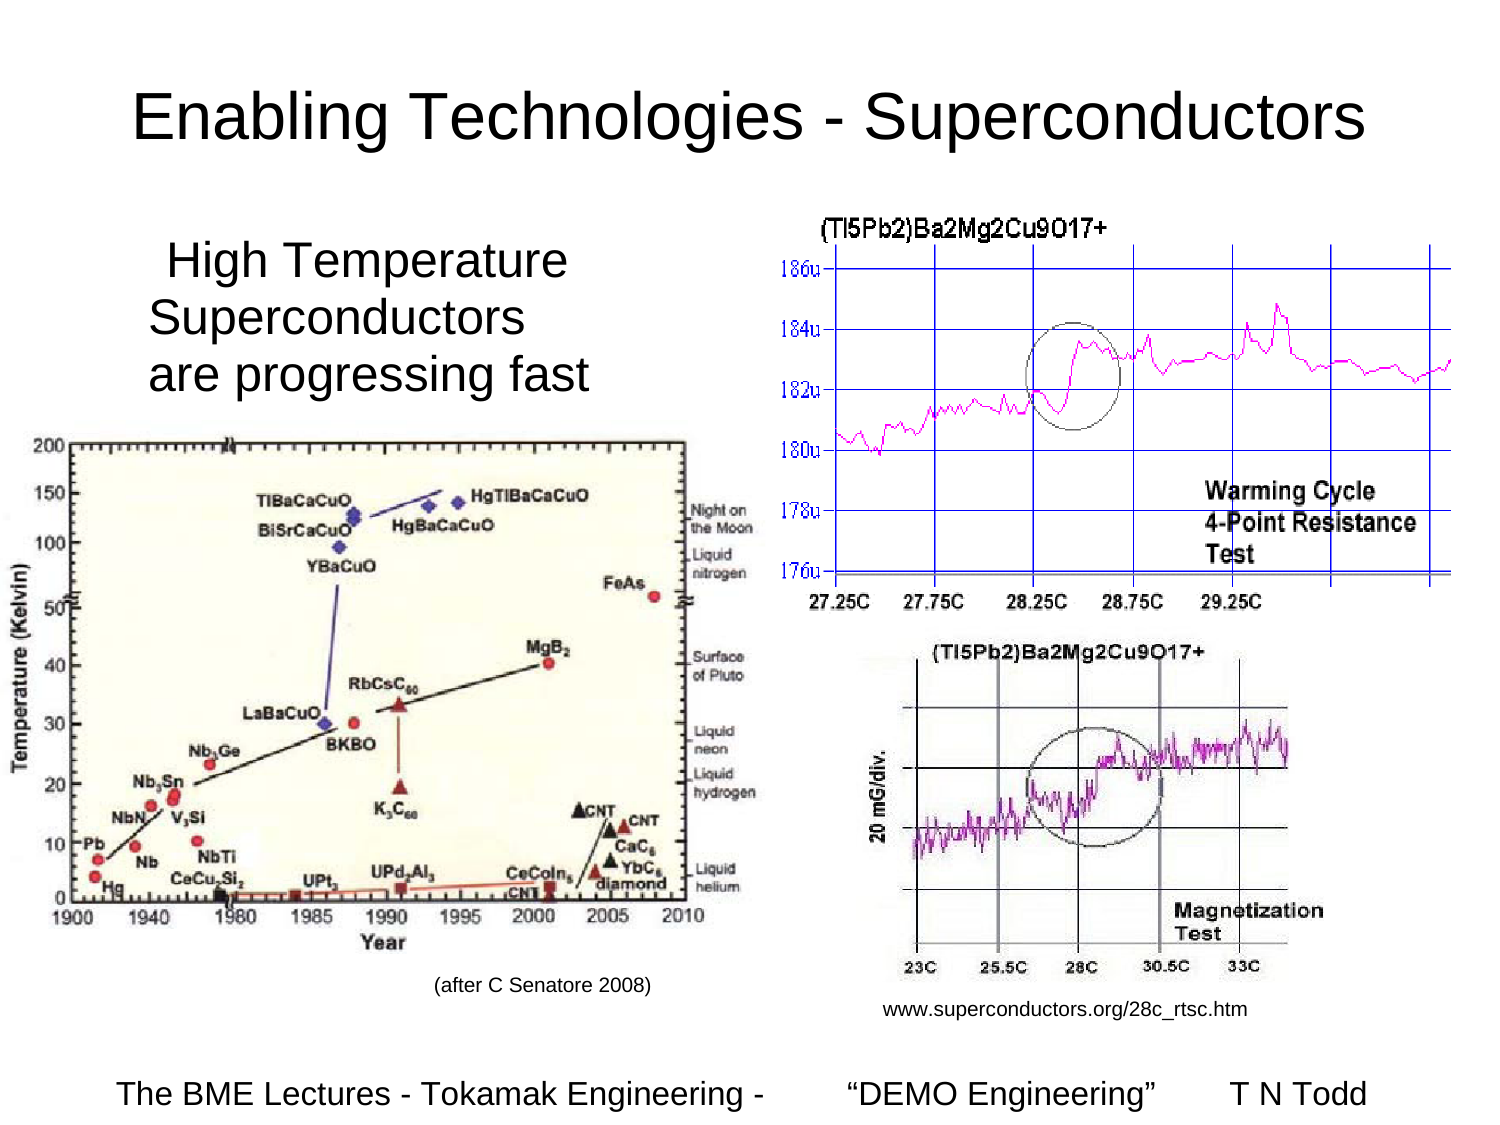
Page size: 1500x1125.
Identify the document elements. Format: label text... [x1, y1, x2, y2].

picture [0, 208, 1459, 956]
text_box www.superconductors.org/28c_rtsc.htm [868, 987, 1355, 1029]
picture [856, 621, 1341, 992]
text_box (after C Senatore 2008) [419, 964, 668, 1005]
text_box High Temperature Superconductors are progressing fast [76, 224, 609, 423]
text_box Enabling Technologies - Superconductors [75, 18, 1426, 207]
